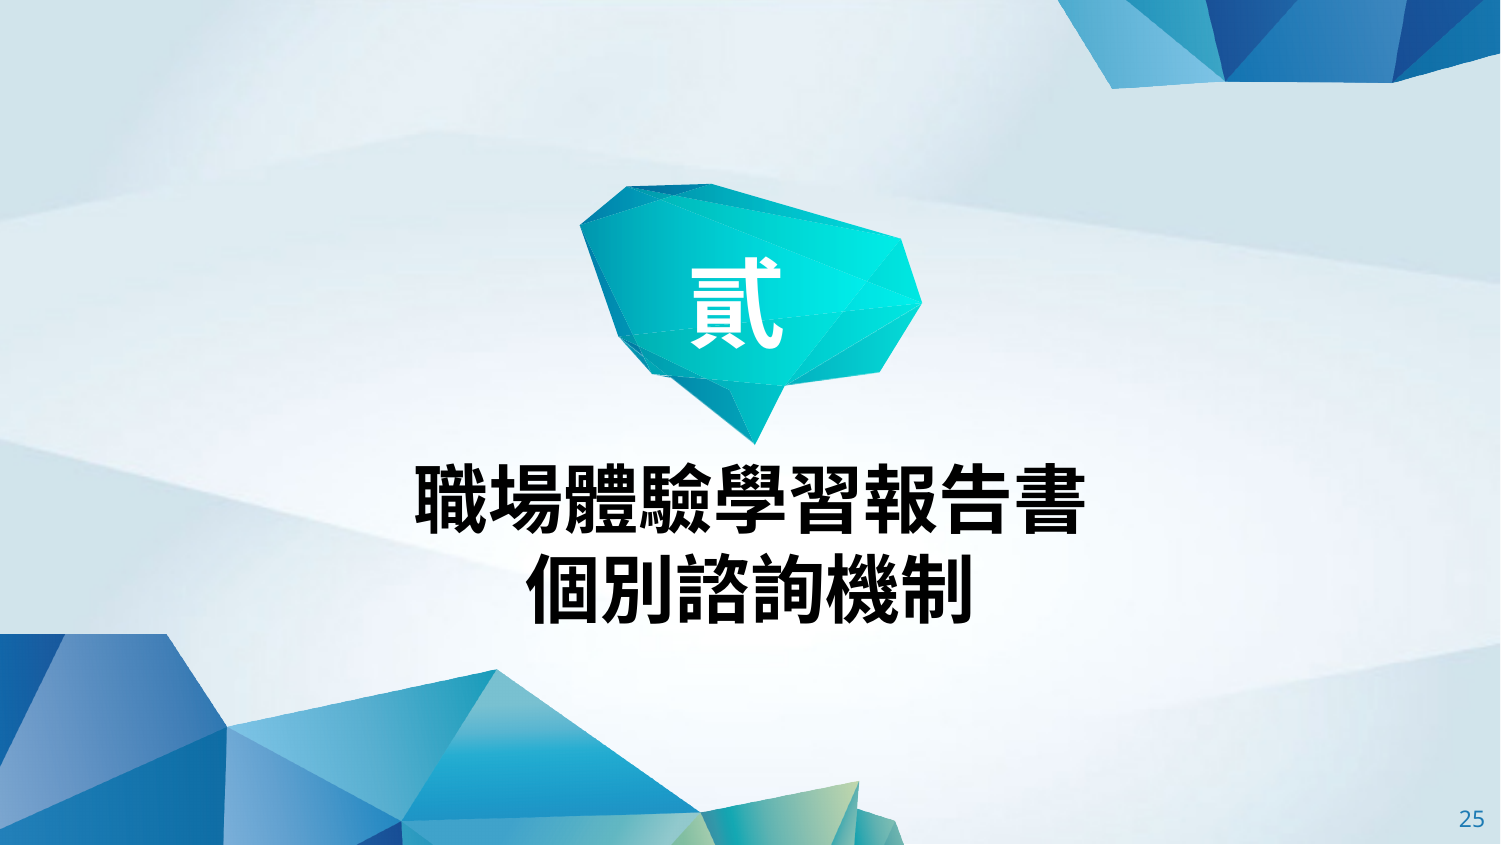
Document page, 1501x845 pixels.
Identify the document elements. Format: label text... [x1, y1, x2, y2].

text_box 職場體驗學習報告書 個別諮詢機制 [312, 452, 1189, 633]
text_box 貳 [687, 242, 878, 361]
text_box 25 [1458, 804, 1501, 832]
picture [0, 0, 1501, 845]
